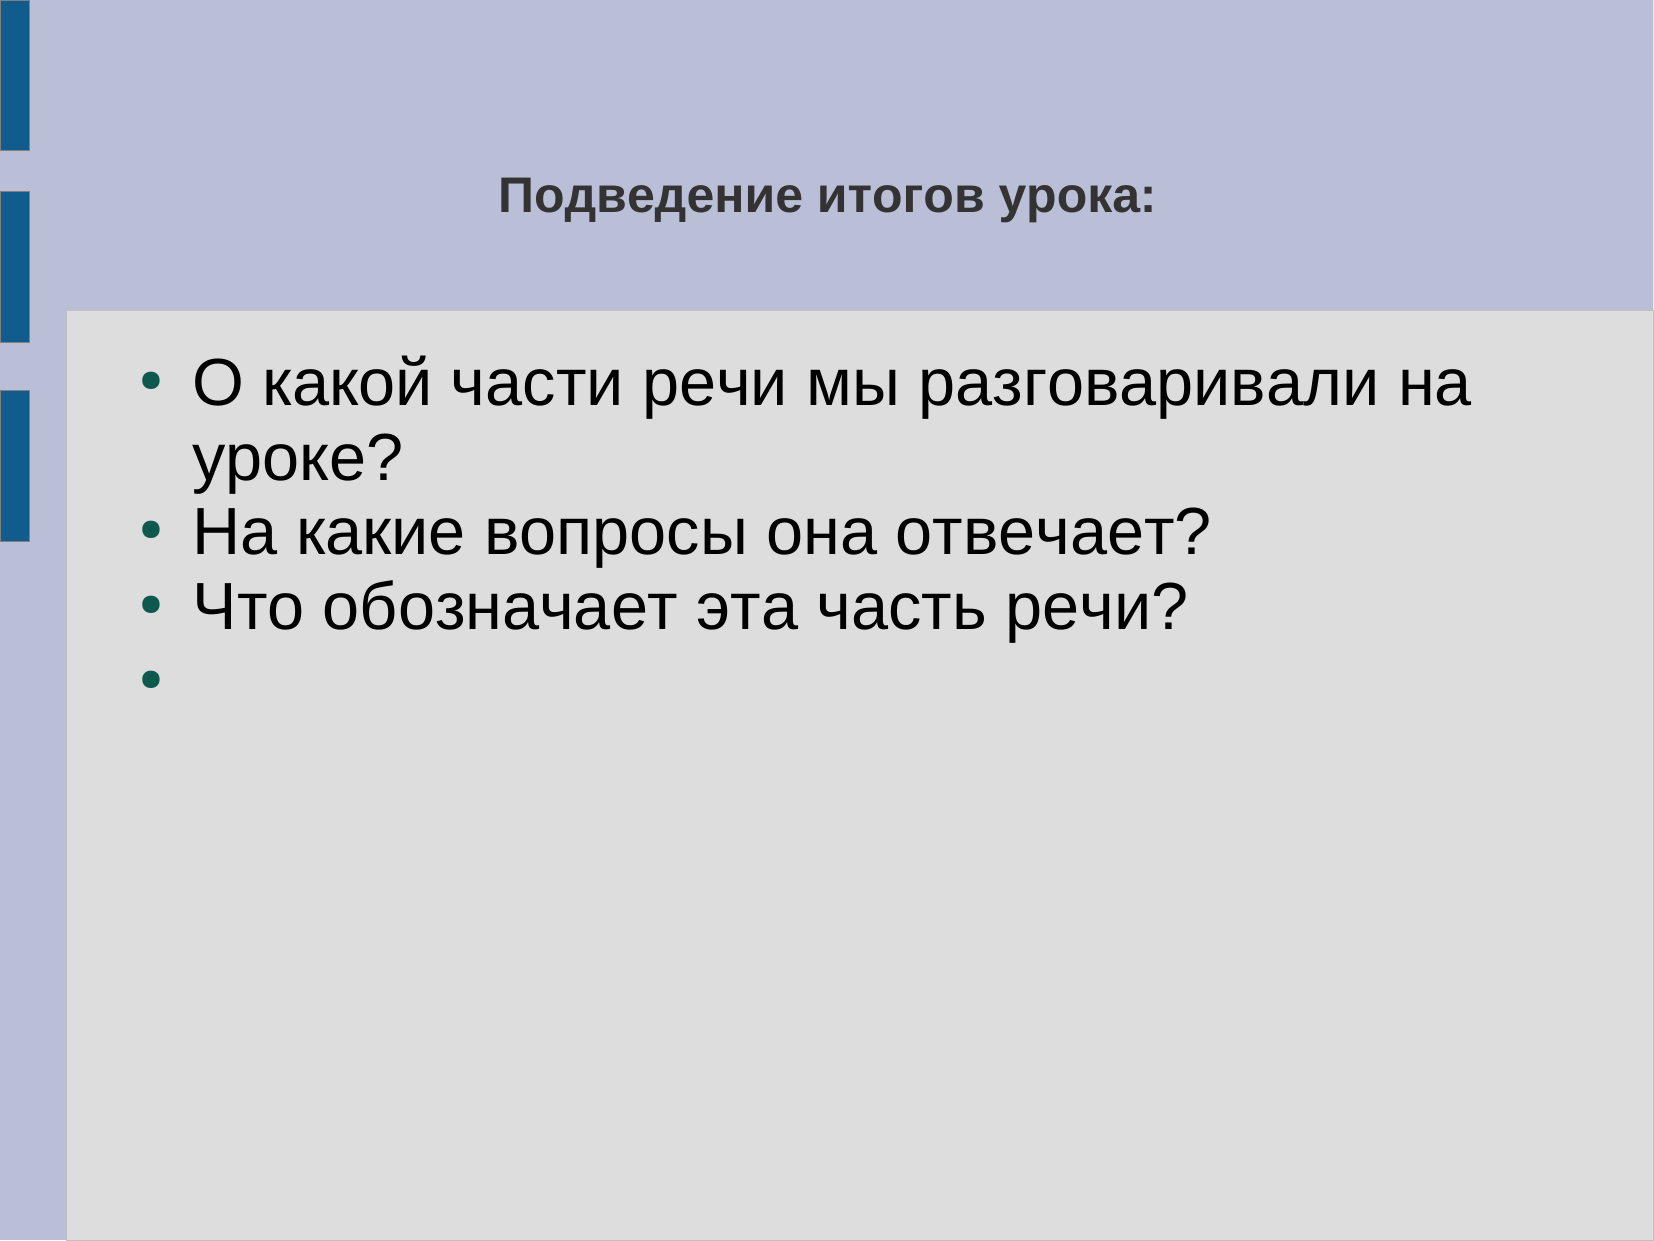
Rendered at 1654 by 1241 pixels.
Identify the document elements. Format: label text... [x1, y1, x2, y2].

list О какой части речи мы разговаривали на уроке? На какие вопросы она отвечает? Что обозначает эта часть речи? [121, 344, 1534, 1127]
title Подведение итогов урока: [121, 91, 1534, 299]
